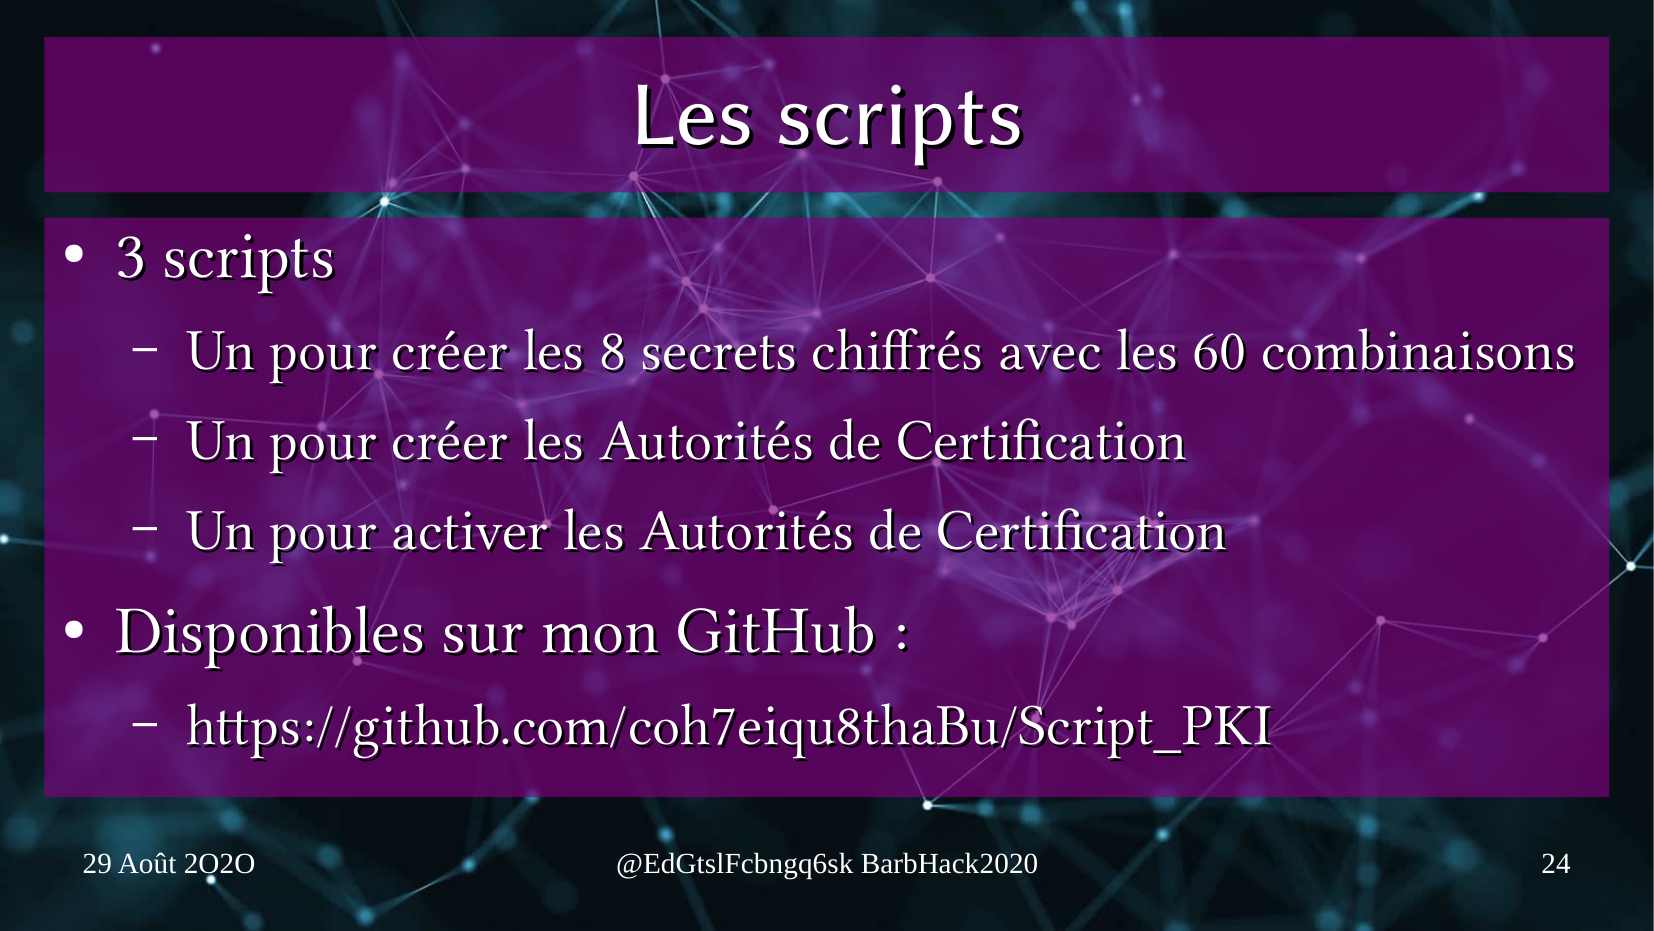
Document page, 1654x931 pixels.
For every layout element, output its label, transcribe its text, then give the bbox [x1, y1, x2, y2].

title Les scripts [44, 37, 1610, 193]
list 3 scripts Un pour créer les 8 secrets chiffrés avec les 60 combinaisons Un pour créer les Autorités de Certification Un pour activer les Autorités de Certification Disponibles sur mon GitHub : https://github.com/coh7eiqu8thaBu/Script_PKI [44, 217, 1610, 798]
picture [0, 0, 1654, 931]
